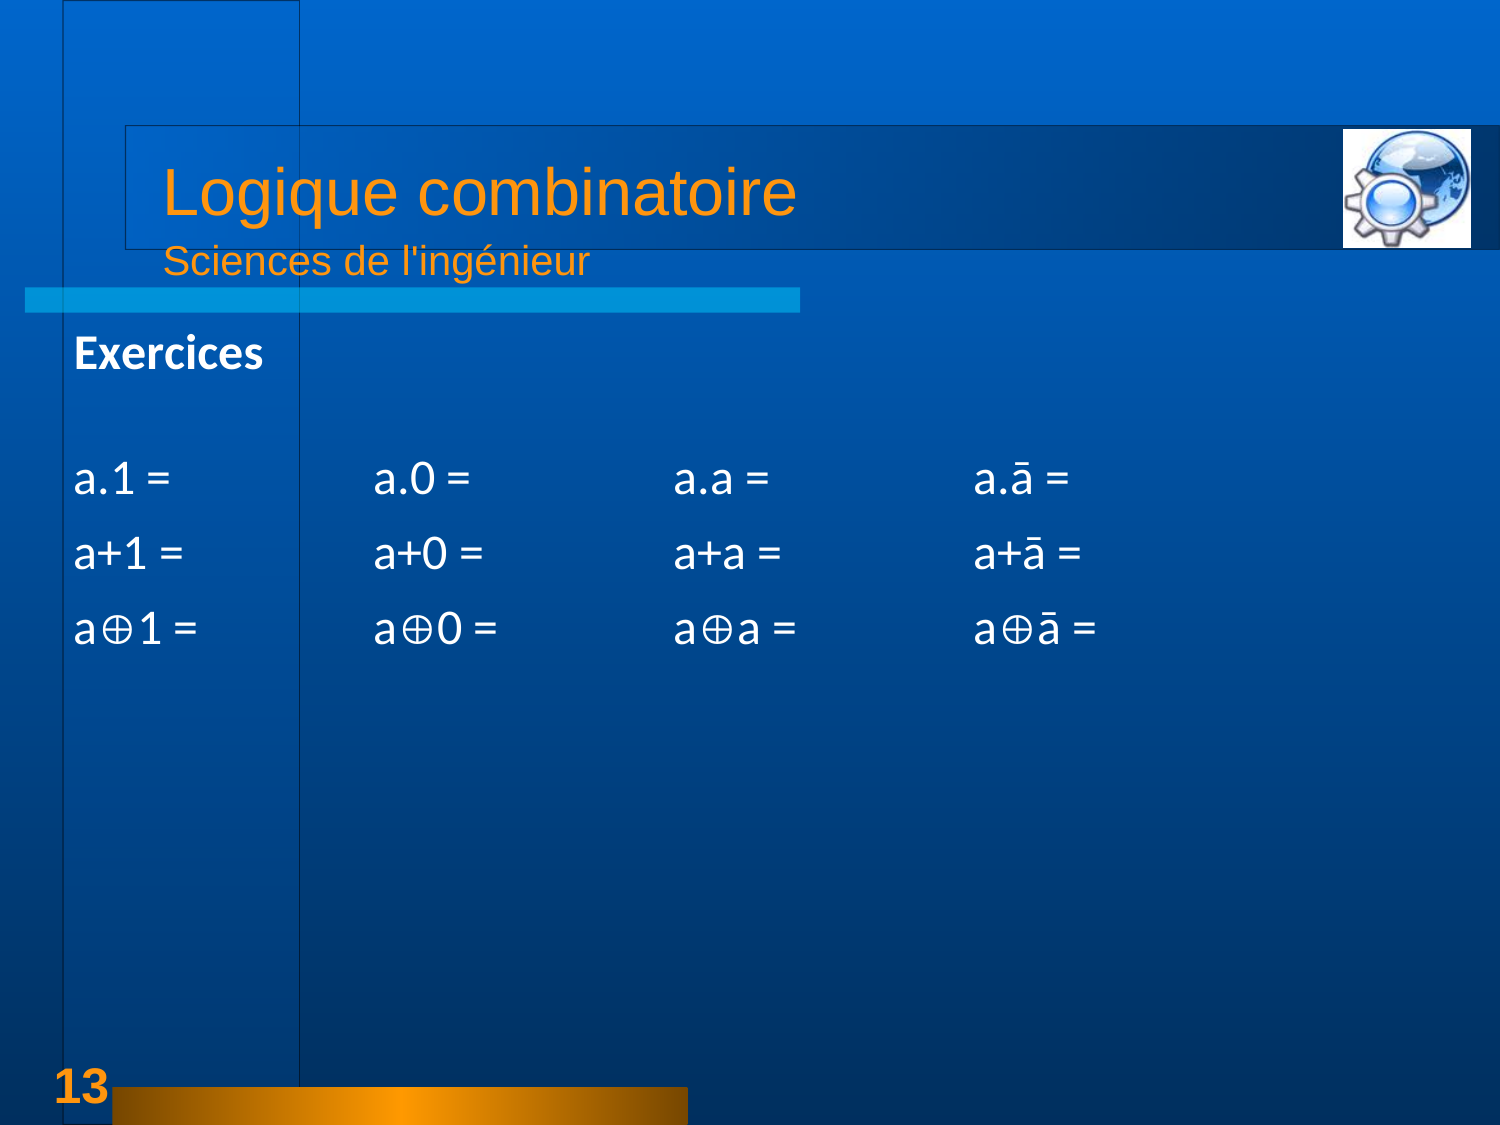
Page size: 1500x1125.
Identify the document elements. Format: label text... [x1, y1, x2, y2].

picture [1343, 129, 1471, 248]
text_box Exercices a.1 = a.0 = a.a = a.ā = a+1 = a+0 = a+a = a+ā = aÅ1 = aÅ0 = aÅa = aÅā = [59, 324, 1477, 1034]
